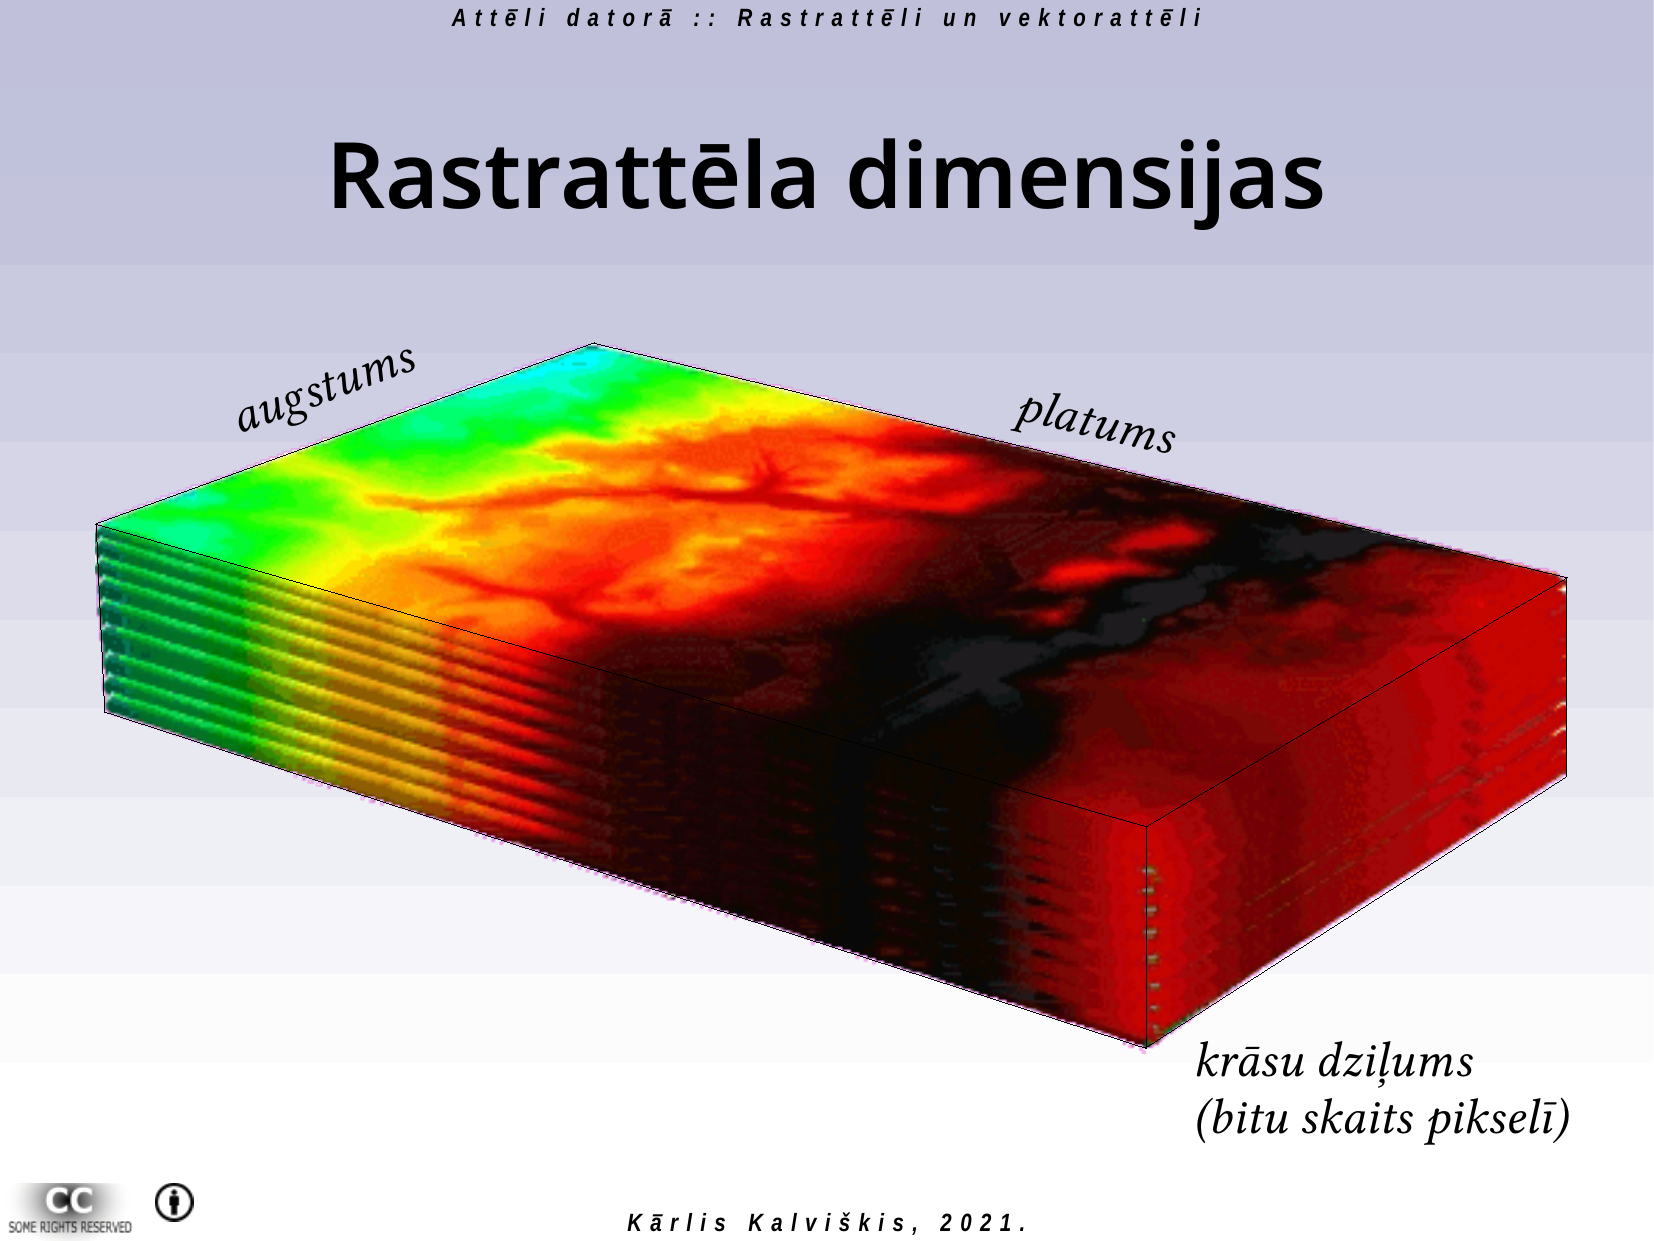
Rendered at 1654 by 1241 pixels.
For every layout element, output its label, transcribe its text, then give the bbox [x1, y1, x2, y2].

picture [0, 0, 1654, 1241]
text_box augstums [223, 262, 599, 446]
text_box krāsu dziļums (bitu skaits pikselī) [1193, 1031, 1575, 1146]
text_box platums [1011, 375, 1472, 534]
title Rastrattēla dimensijas [29, 49, 1625, 296]
